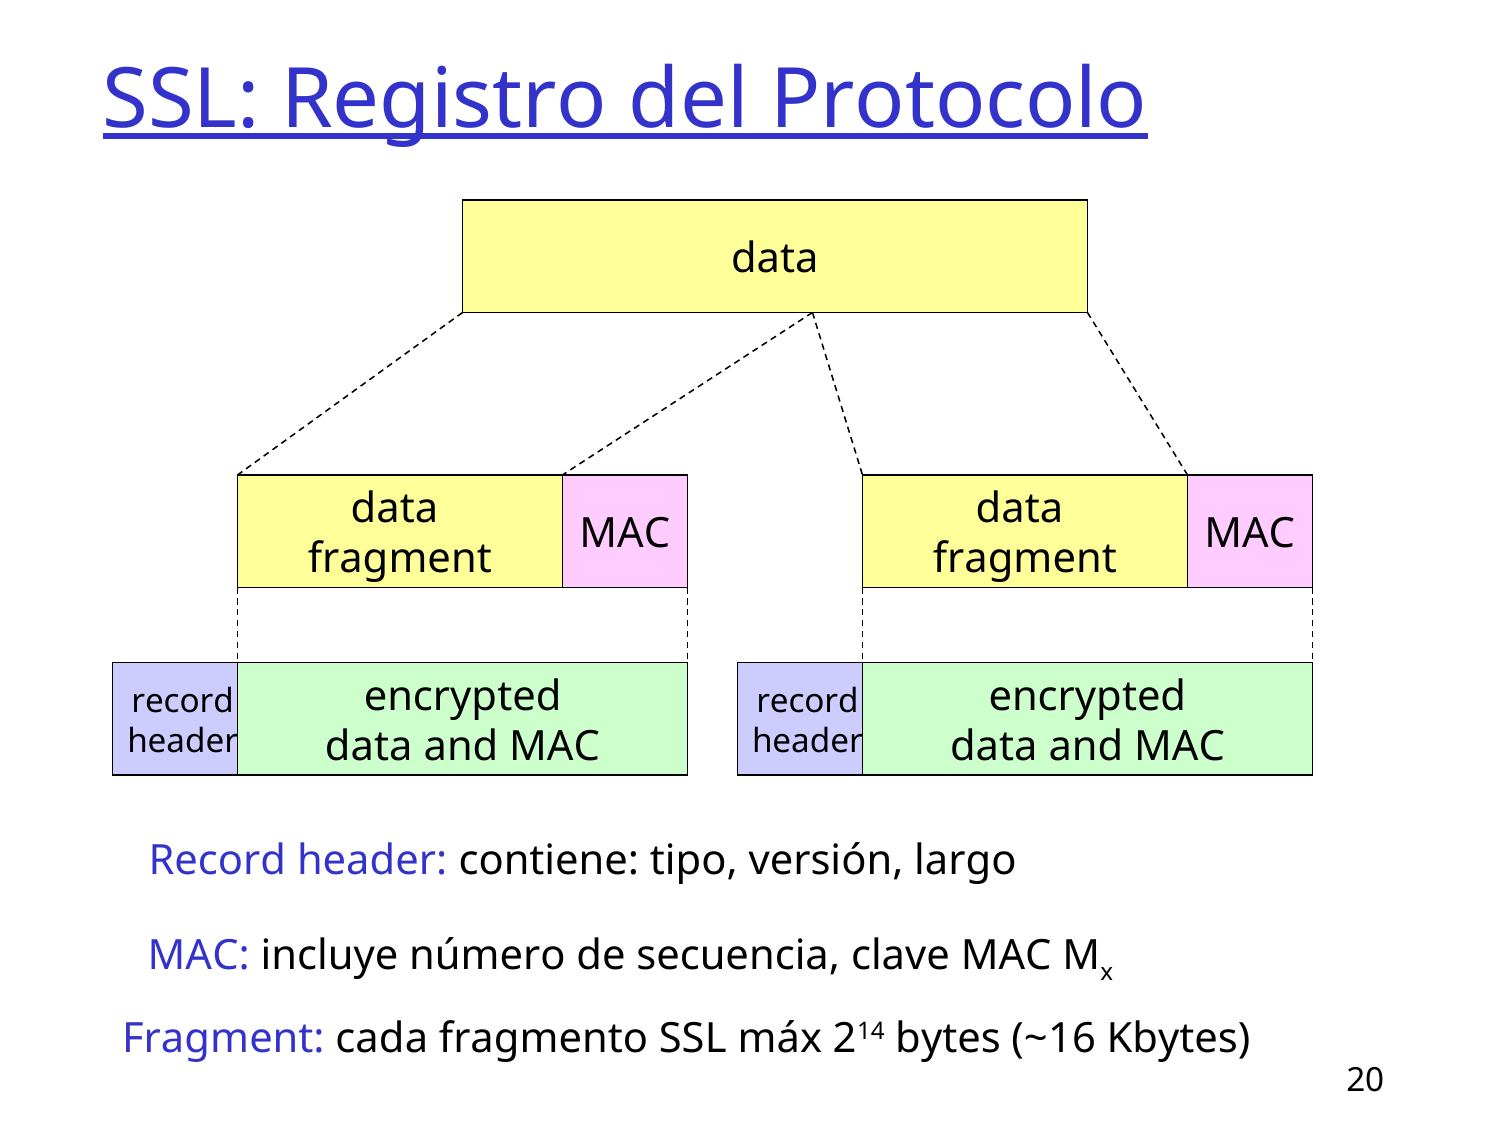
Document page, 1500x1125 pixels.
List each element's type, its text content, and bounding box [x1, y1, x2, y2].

text_box MAC: incluye número de secuencia, clave MAC Mx [132, 920, 1129, 993]
title SSL: Registro del Protocolo [87, 0, 1363, 188]
text_box MAC [1187, 474, 1313, 588]
text_box record header [112, 662, 238, 775]
text_box Fragment: cada fragmento SSL máx 214 bytes (~16 Kbytes) [107, 1002, 1266, 1069]
text_box data [462, 199, 1088, 313]
text_box encrypted data and MAC [238, 662, 688, 775]
text_box encrypted data and MAC [863, 662, 1313, 775]
text_box data fragment [237, 474, 562, 588]
text_box Record header: contiene: tipo, versión, largo [133, 825, 1043, 891]
text_box data fragment [862, 474, 1187, 588]
text_box MAC [562, 474, 688, 588]
text_box record header [737, 662, 863, 775]
